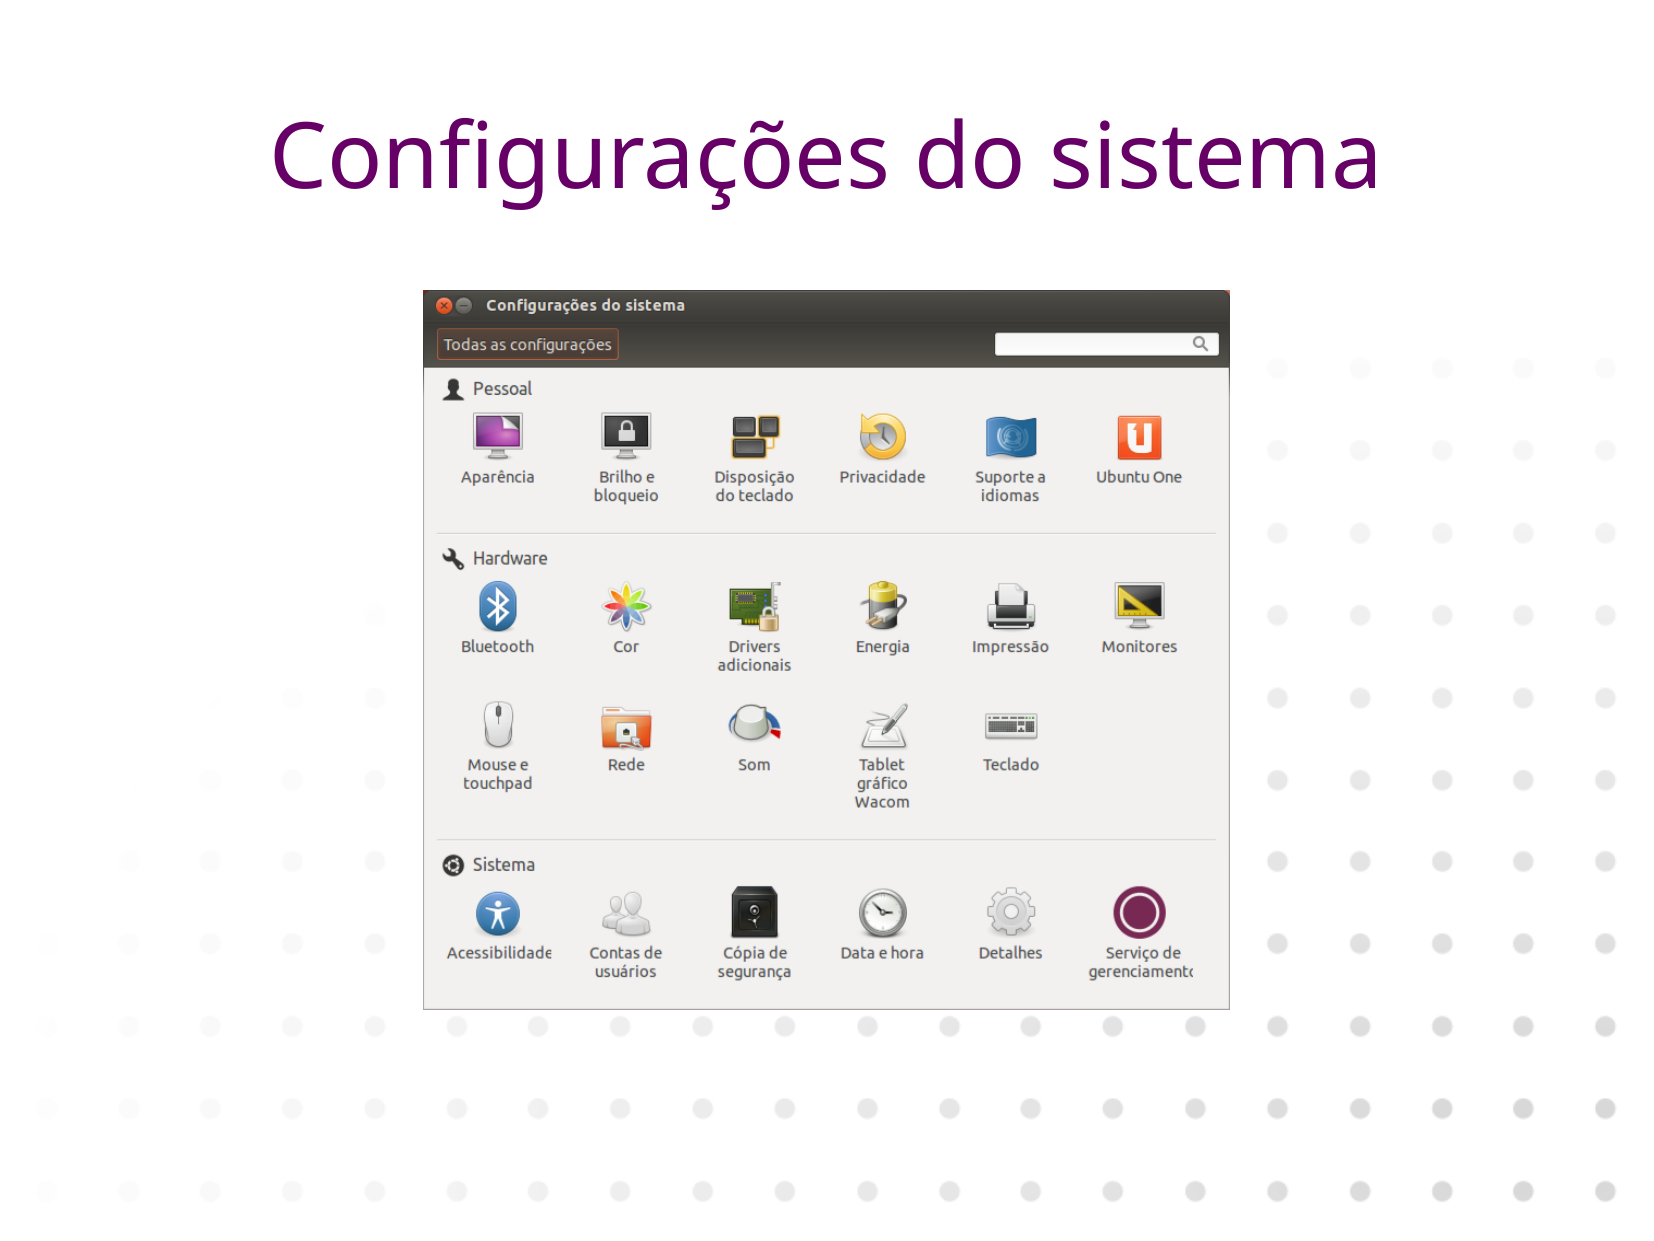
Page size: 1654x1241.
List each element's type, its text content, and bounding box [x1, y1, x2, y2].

title Configurações do sistema [82, 49, 1571, 257]
picture [0, 0, 1654, 1241]
